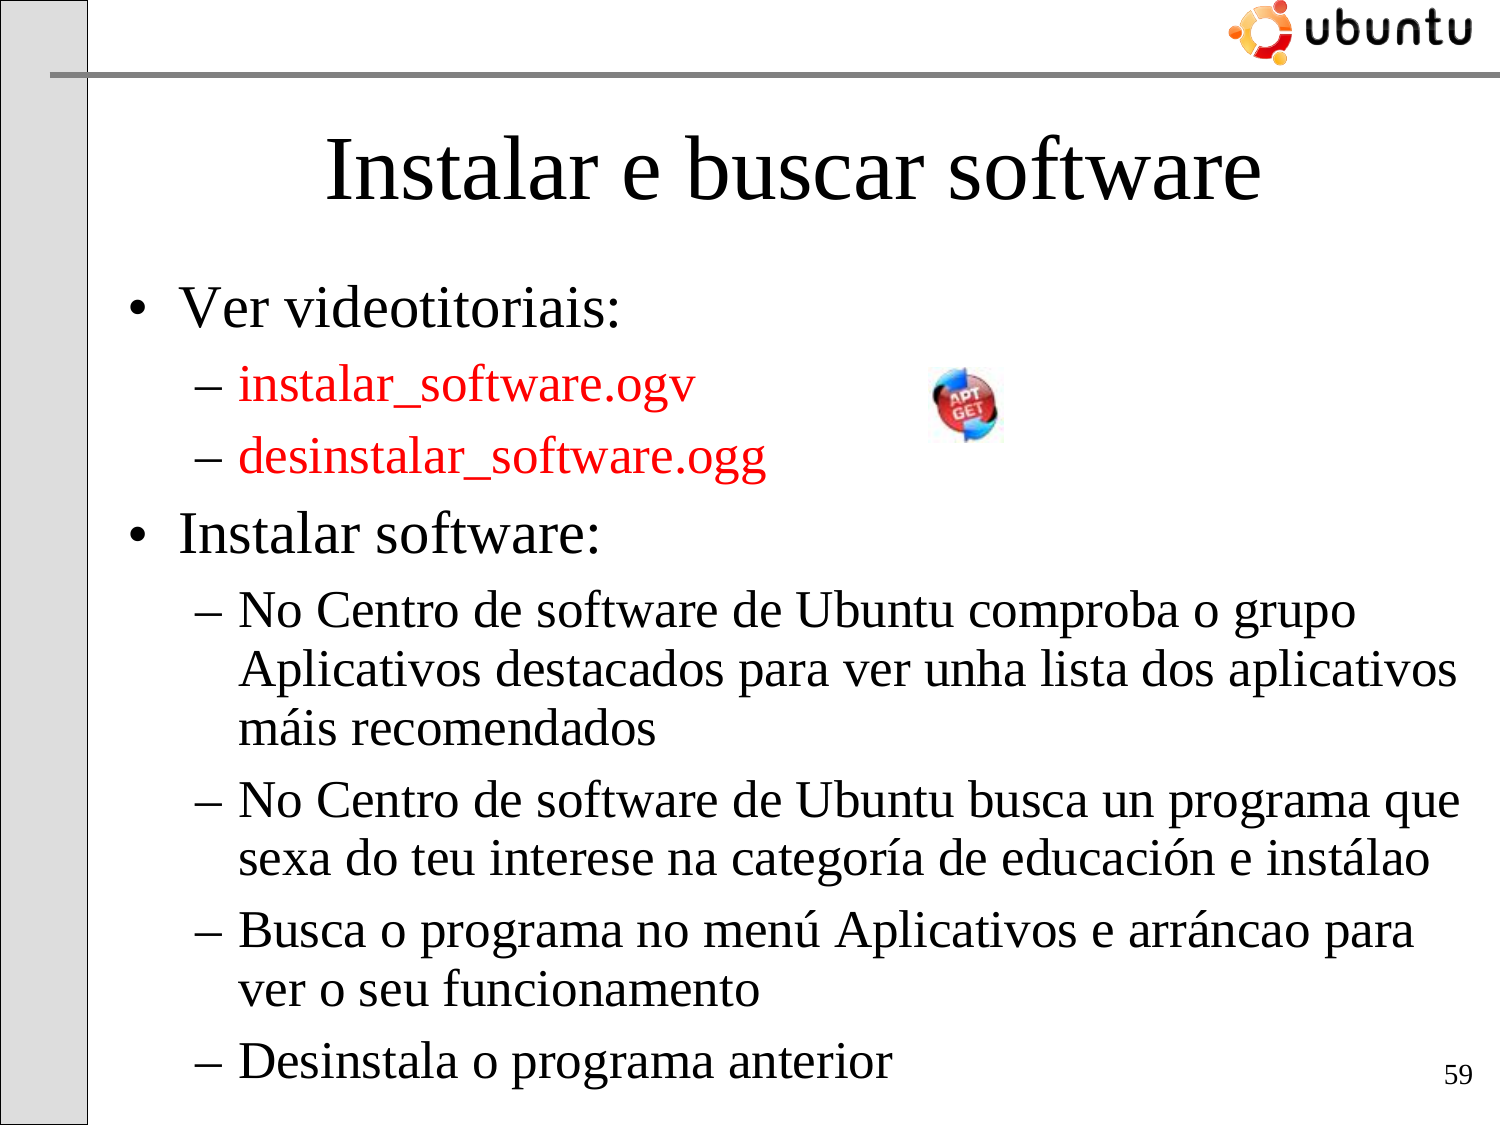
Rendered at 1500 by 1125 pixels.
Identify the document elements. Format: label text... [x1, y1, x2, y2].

list Ver videotitoriais: instalar_software.ogv desinstalar_software.ogg Instalar software: No Centro de software de Ubuntu comproba o grupo Aplicativos destacados para ver unha lista dos aplicativos máis recomendados No Centro de software de Ubuntu busca un programa que sexa do teu interese na categoría de educación e instálao Busca o programa no menú Aplicativos e arráncao para ver o seu funcionamento Desinstala o programa anterior [112, 265, 1477, 1125]
picture [928, 367, 1004, 443]
picture [1221, 0, 1483, 71]
title Instalar e buscar software [112, 99, 1477, 237]
